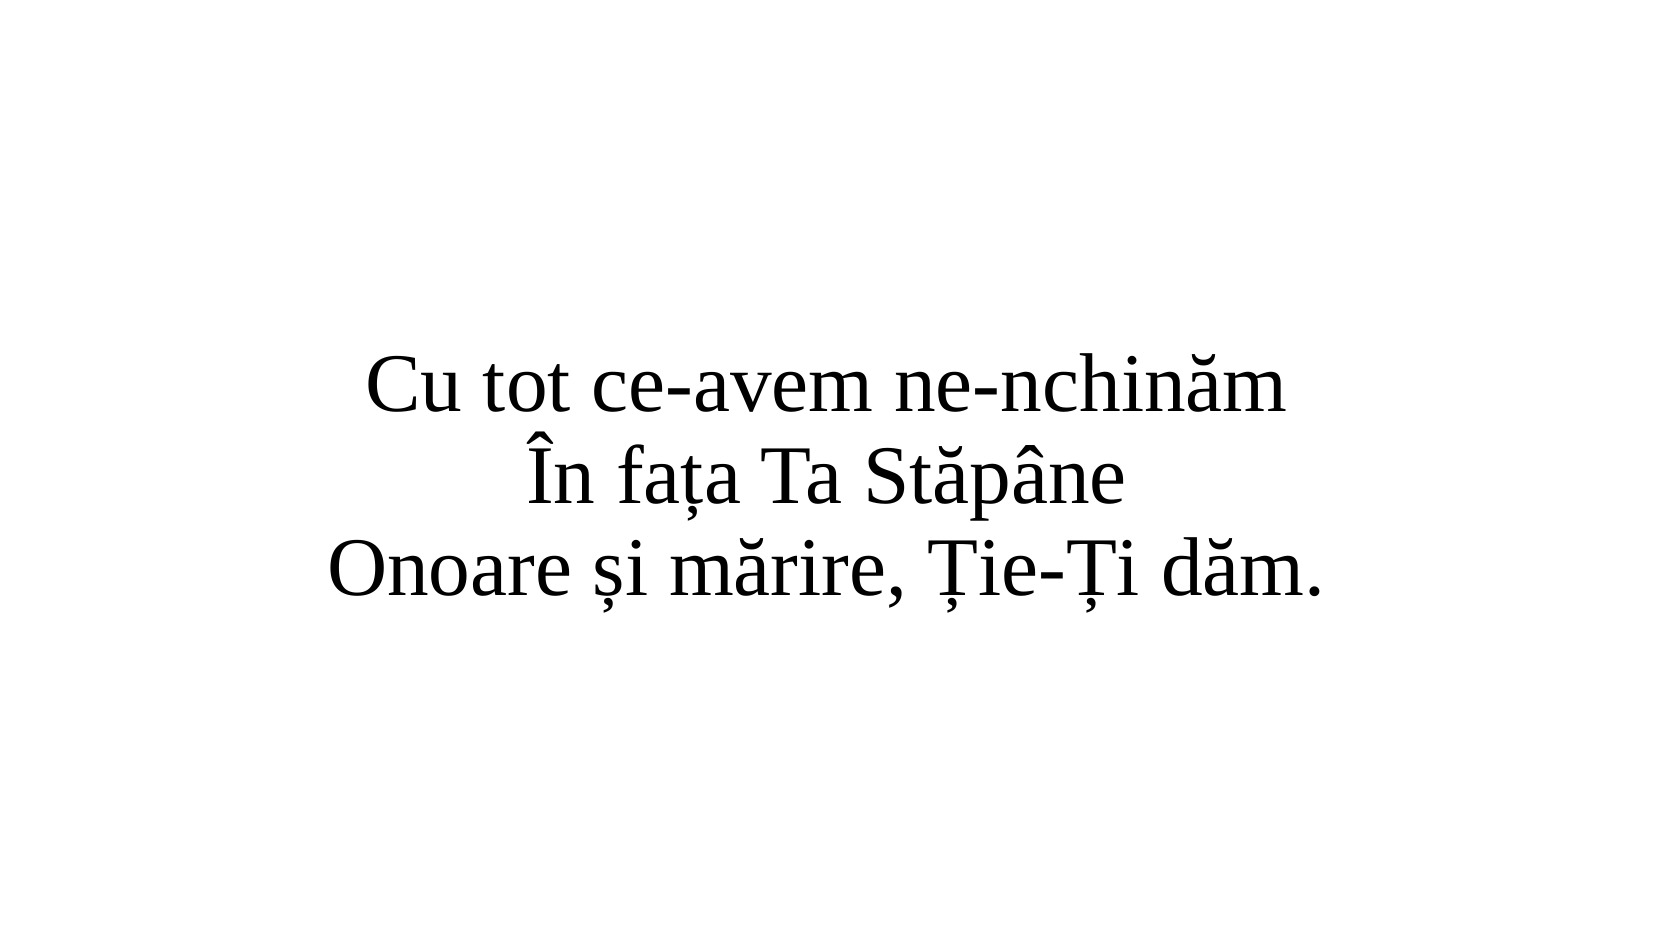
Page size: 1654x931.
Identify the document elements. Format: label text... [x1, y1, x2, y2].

subtitle Cu tot ce-avem ne-nchinăm În fața Ta Stăpâne Onoare și mărire, Ție-Ți dăm. [165, 205, 1489, 745]
